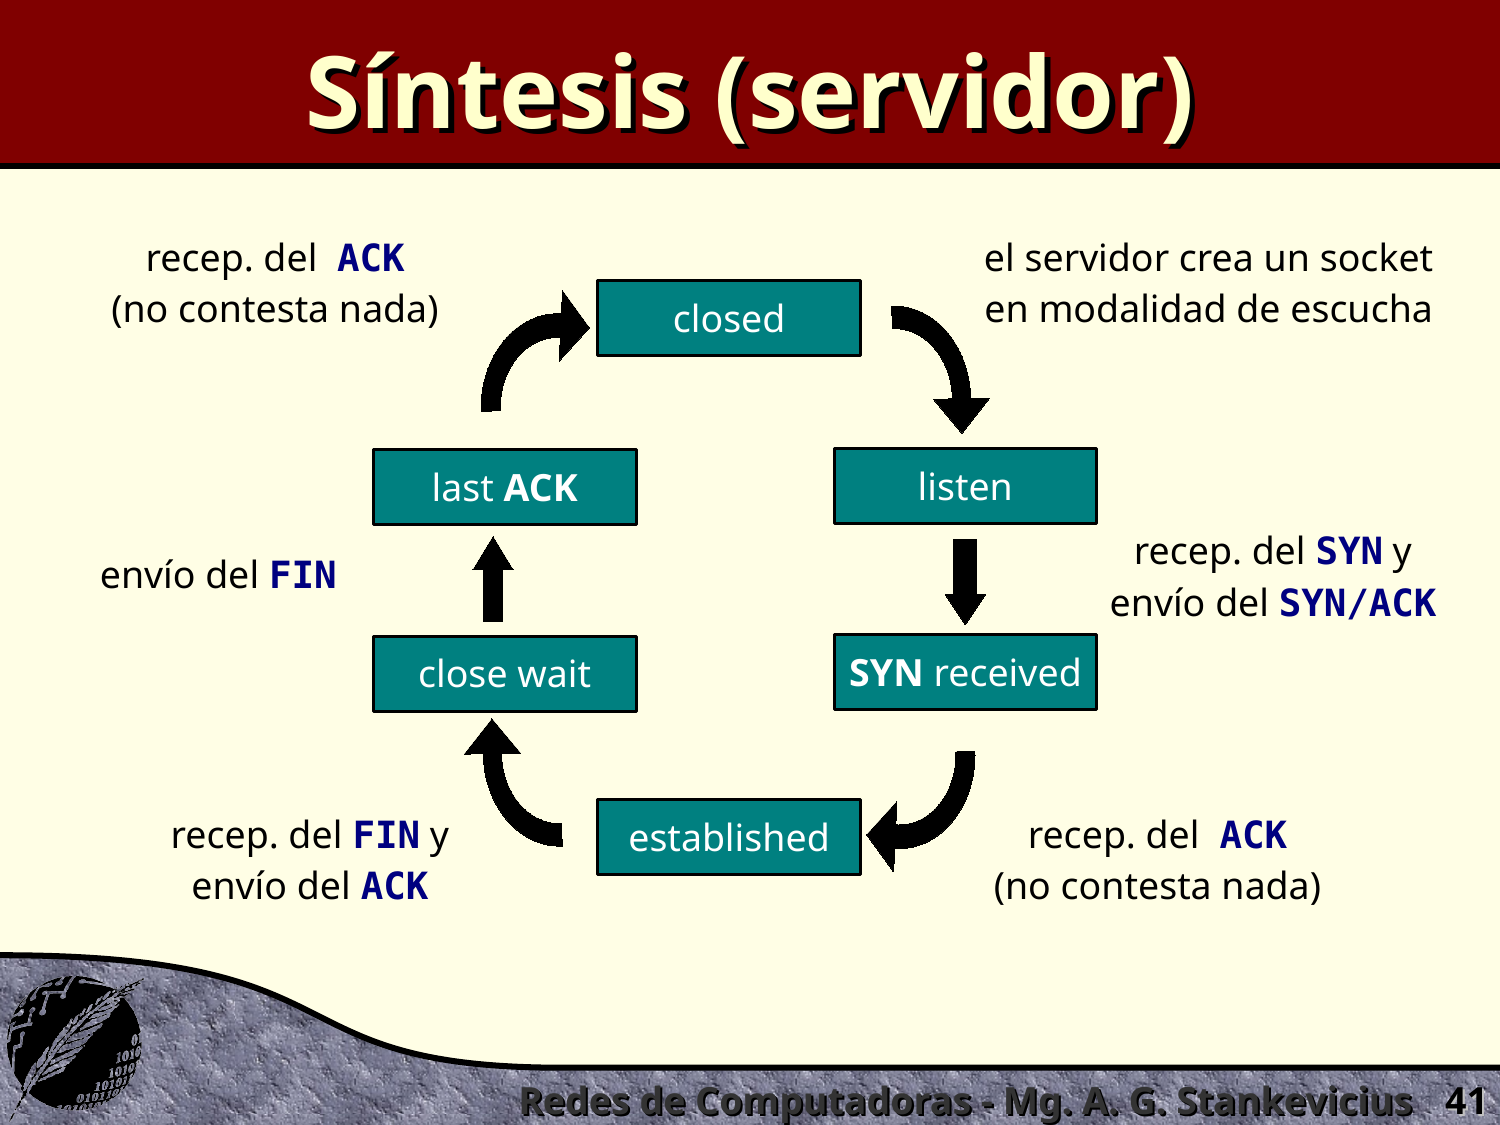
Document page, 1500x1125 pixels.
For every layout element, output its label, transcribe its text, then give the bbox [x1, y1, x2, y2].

text_box [945, 539, 986, 625]
text_box [891, 306, 990, 434]
text_box recep. del SYN y envío del SYN/ACK [1094, 517, 1447, 637]
text_box close wait [373, 636, 637, 712]
text_box [472, 536, 514, 622]
text_box [464, 718, 563, 847]
text_box last ACK [373, 449, 637, 525]
text_box [481, 290, 590, 412]
text_box listen [834, 448, 1097, 524]
text_box [866, 751, 976, 872]
text_box recep. del FIN y envío del ACK [155, 801, 467, 921]
picture [1047, 1100, 1054, 1110]
text_box closed [597, 280, 861, 356]
text_box recep. del ACK (no contesta nada) [96, 224, 449, 344]
text_box recep. del ACK (no contesta nada) [978, 801, 1331, 921]
text_box established [597, 799, 861, 875]
text_box SYN received [834, 634, 1097, 710]
picture [0, 959, 1500, 1125]
text_box el servidor crea un socket en modalidad de escucha [969, 224, 1453, 344]
picture [790, 1100, 795, 1110]
text_box envío del FIN [84, 541, 347, 609]
title Síntesis (servidor) [15, 5, 1485, 160]
